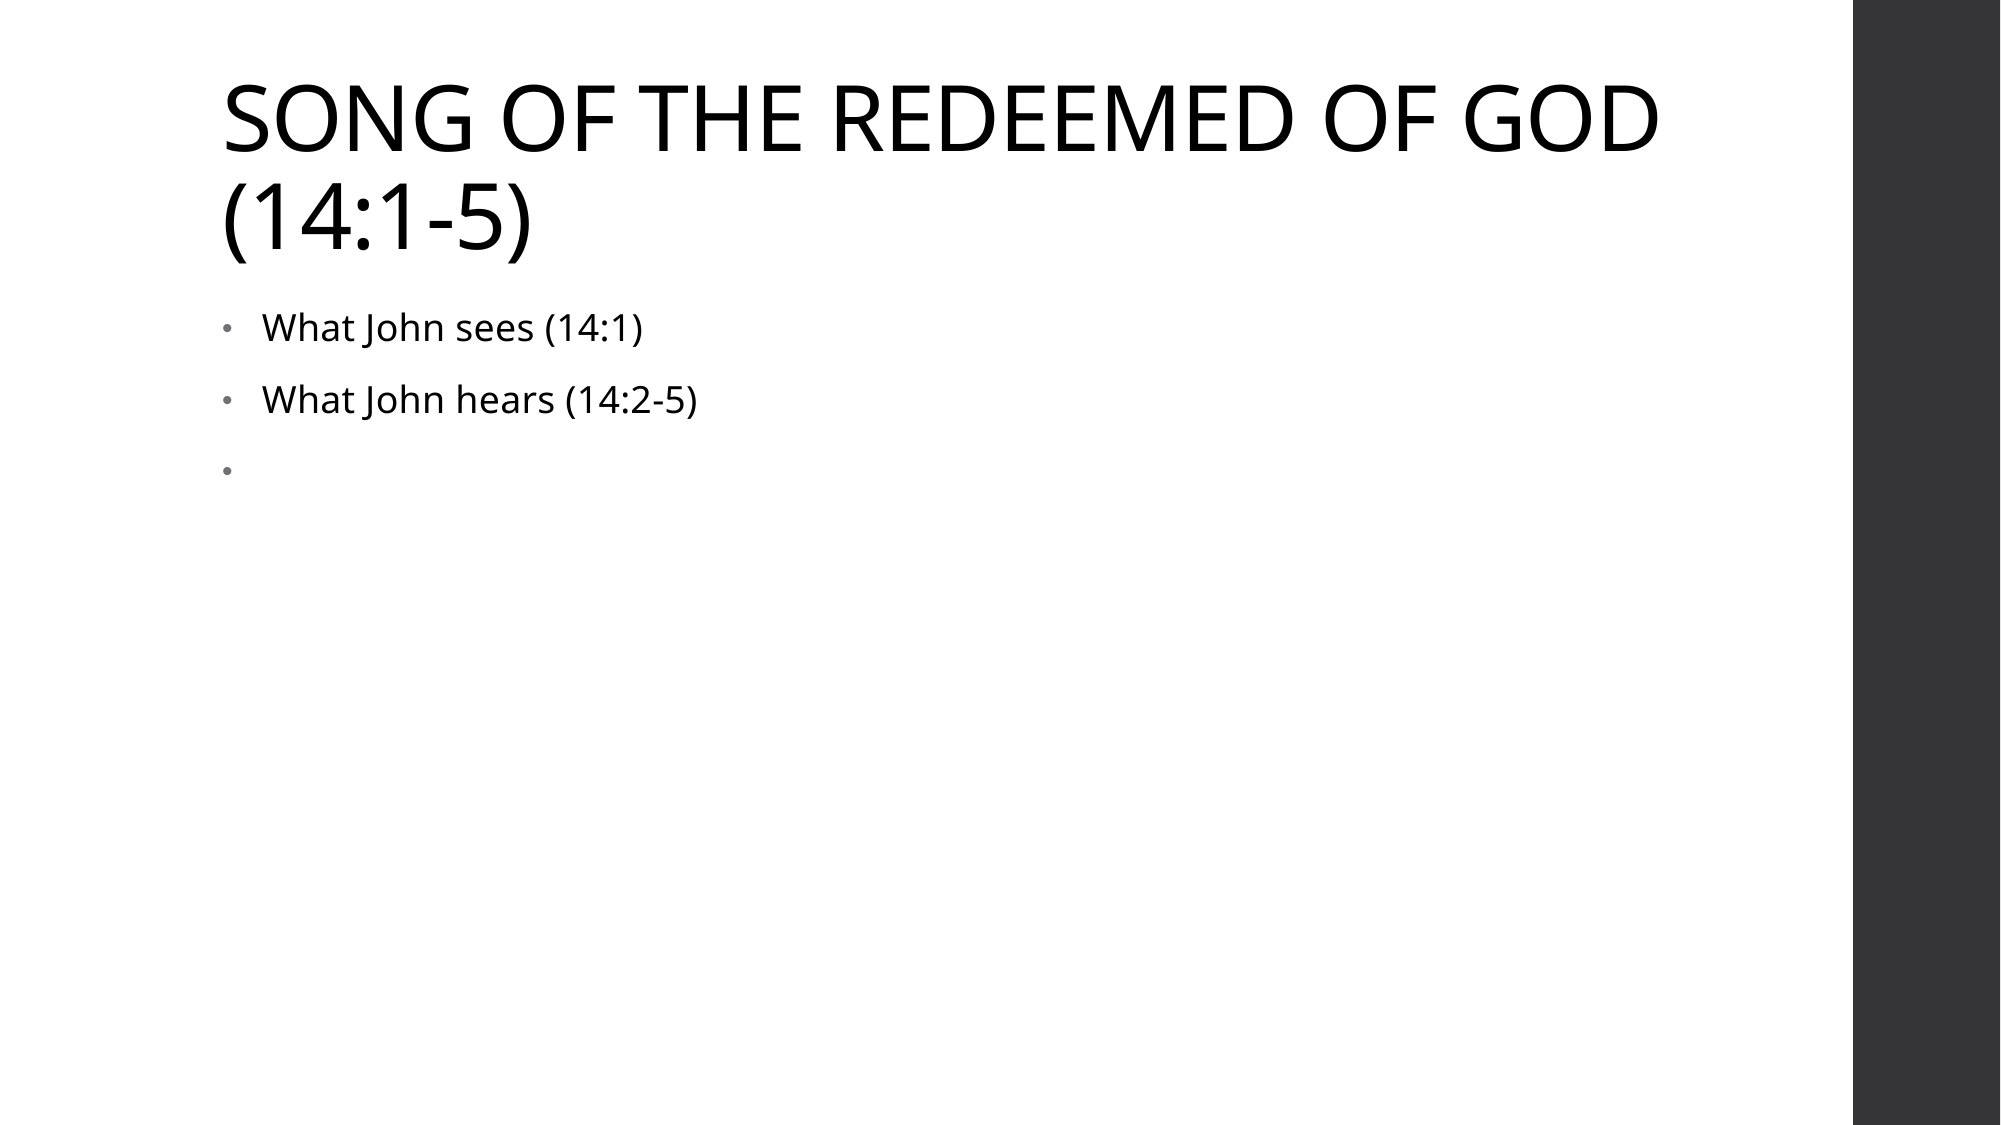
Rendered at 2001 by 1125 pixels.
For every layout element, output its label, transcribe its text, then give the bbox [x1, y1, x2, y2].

list What John sees (14:1) What John hears (14:2-5) [206, 299, 1617, 1014]
title SONG OF THE REDEEMED OF GOD (14:1-5) [206, 60, 1797, 278]
